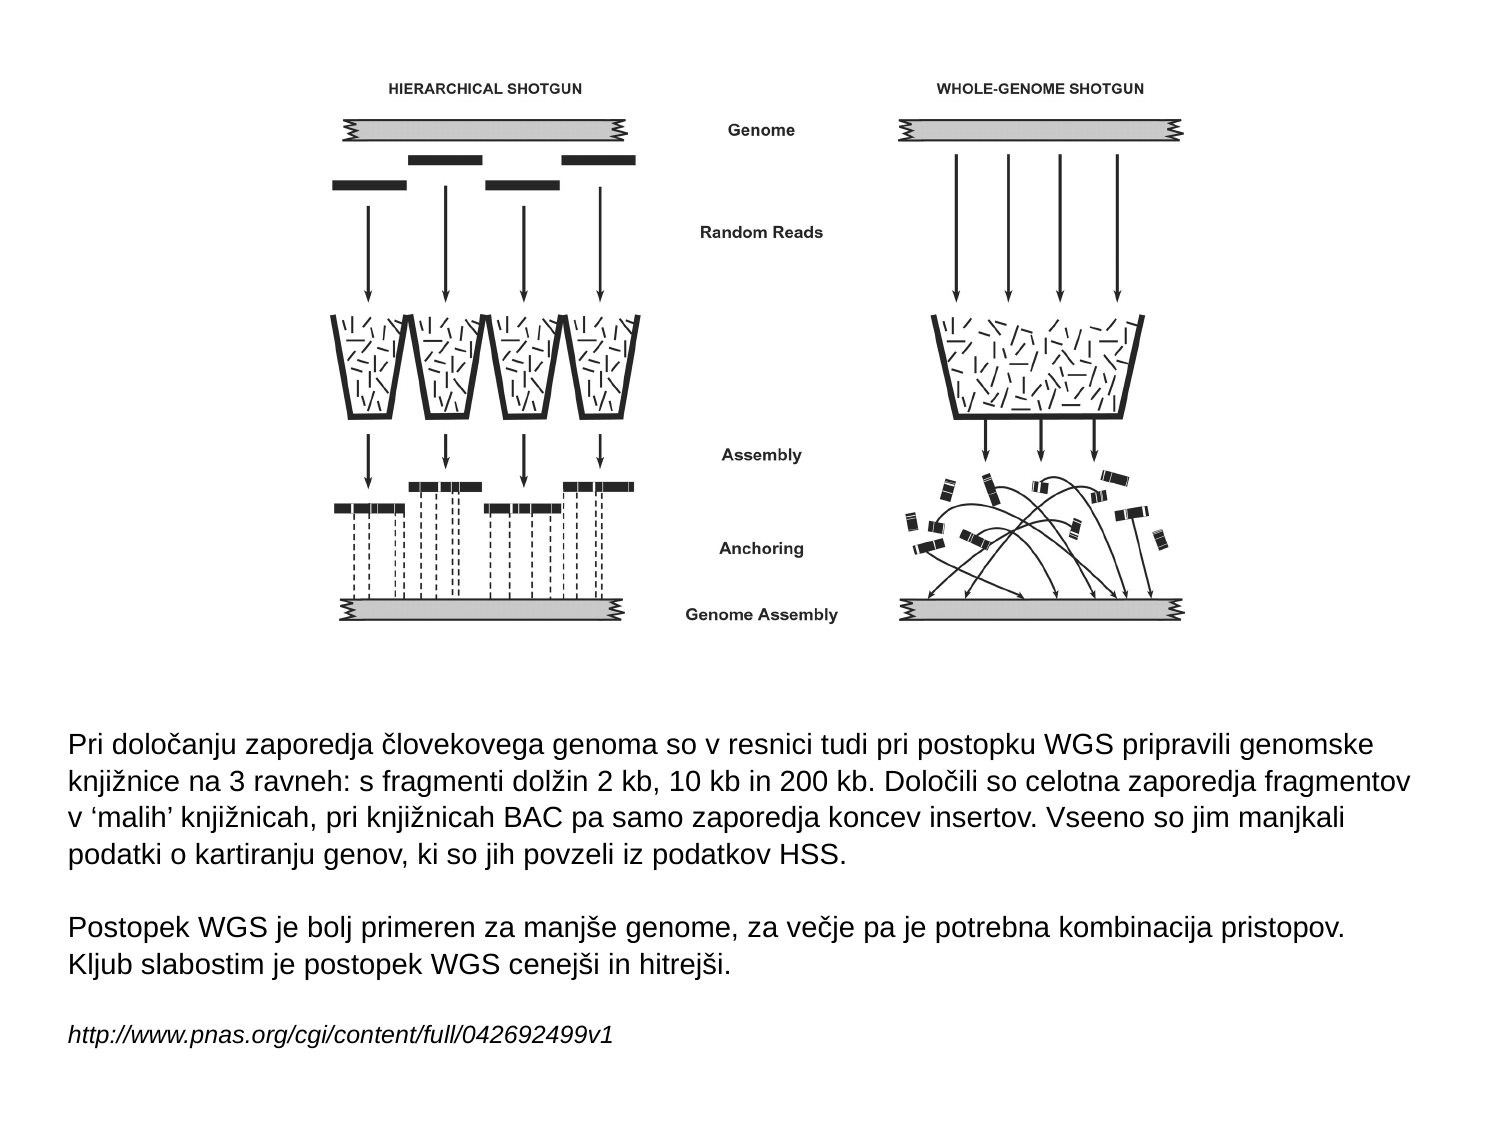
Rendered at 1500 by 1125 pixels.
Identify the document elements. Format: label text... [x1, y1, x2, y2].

text_box Pri določanju zaporedja človekovega genoma so v resnici tudi pri postopku WGS pripravili genomske knjižnice na 3 ravneh: s fragmenti dolžin 2 kb, 10 kb in 200 kb. Določili so celotna zaporedja fragmentov v ‘malih’ knjižnicah, pri knjižnicah BAC pa samo zaporedja koncev insertov. Vseeno so jim manjkali podatki o kartiranju genov, ki so jih povzeli iz podatkov HSS. Postopek WGS je bolj primeren za manjše genome, za večje pa je potrebna kombinacija pristopov. Kljub slabostim je postopek WGS cenejši in hitrejši. http://www.pnas.org/cgi/content/full/042692499v1 [53, 716, 1436, 1056]
picture [324, 78, 1188, 625]
